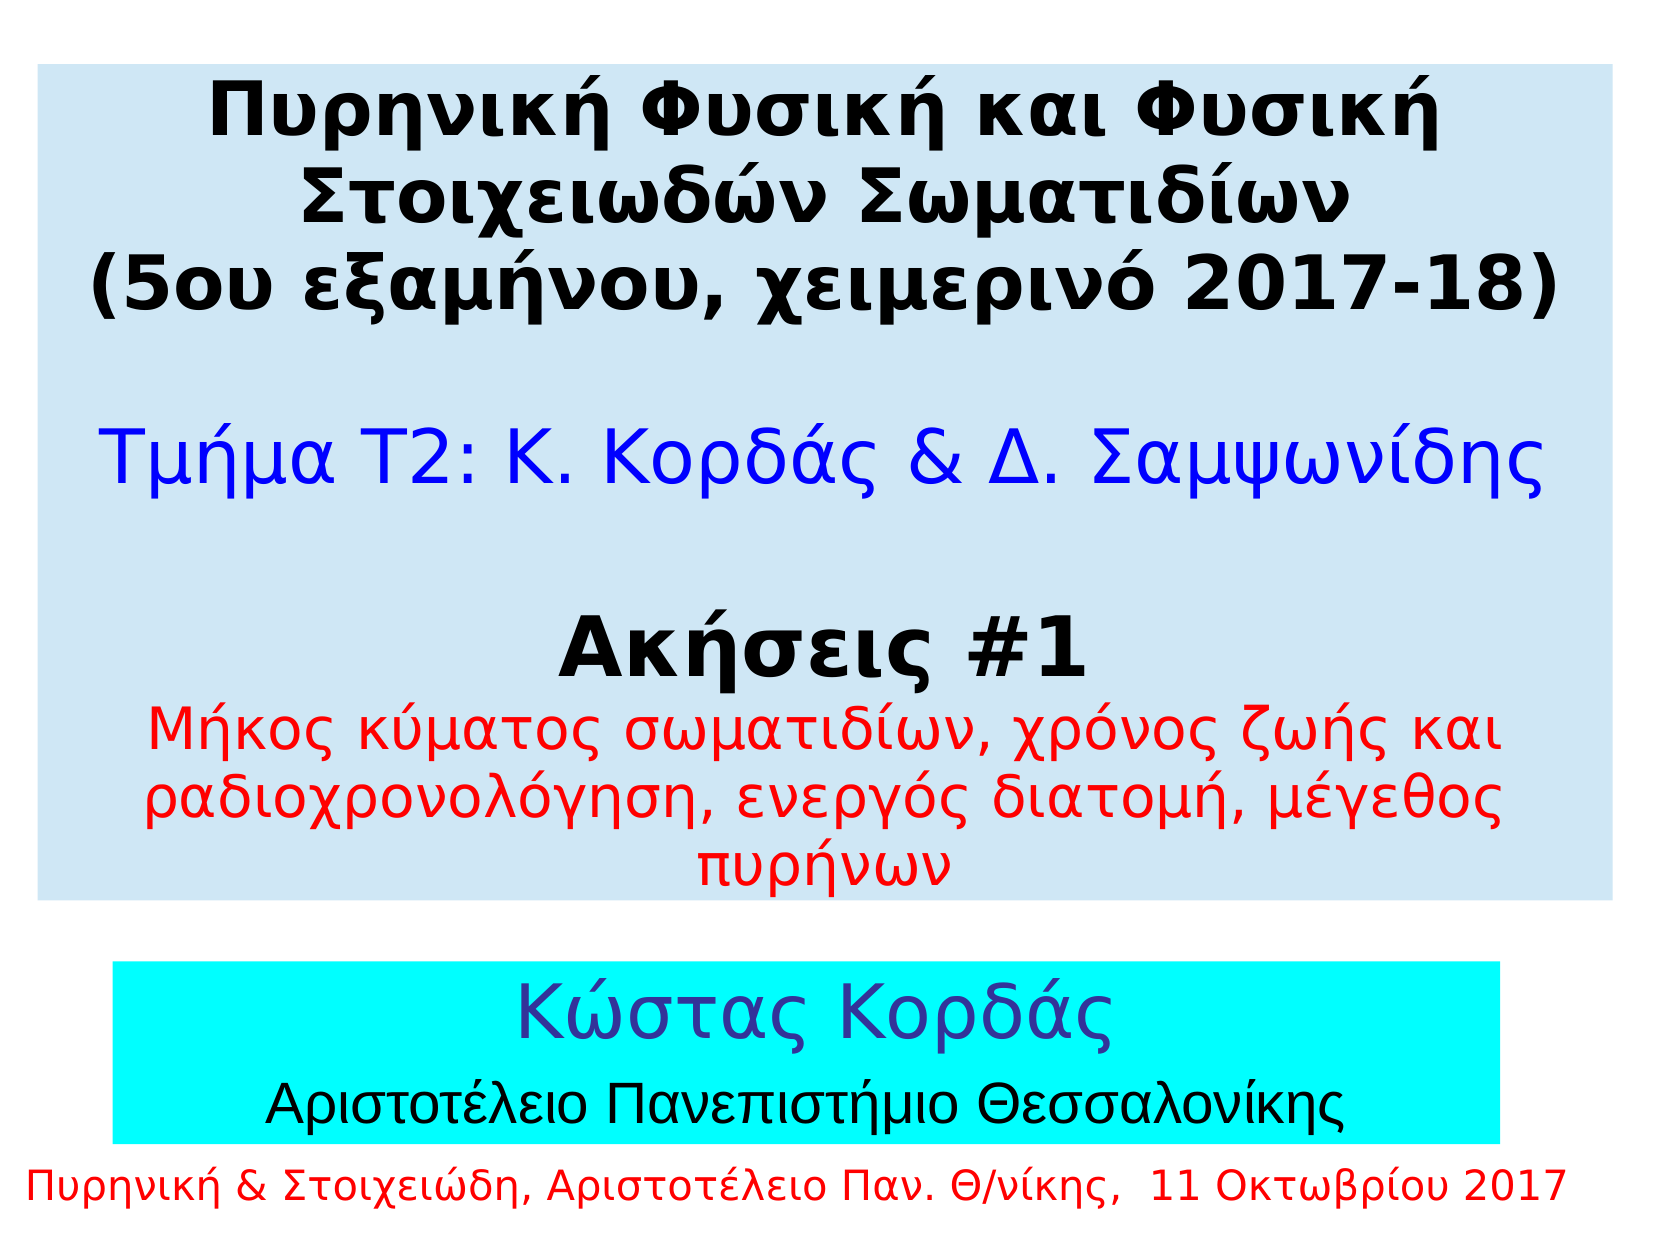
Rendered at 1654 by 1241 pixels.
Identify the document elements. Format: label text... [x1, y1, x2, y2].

title Πυρηνική Φυσική και Φυσική Στοιχειωδών Σωματιδίων (5ου εξαμήνου, χειμερινό 2017-18) Τμήμα T2: Κ. Κορδάς & Δ. Σαμψωνίδης Ακήσεις #1 Μήκος κύματος σωματιδίων, χρόνος ζωής και ραδιοχρονολόγηση, ενεργός διατομή, μέγεθος πυρήνων [37, 64, 1613, 901]
text_box Πυρηνική & Στοιχειώδη, Αριστοτέλειο Παν. Θ/νίκης, 11 Οκτωβρίου 2017 [10, 1154, 1585, 1219]
text_box Κώστας Κορδάς Αριστοτέλειο Πανεπιστήμιο Θεσσαλονίκης [112, 961, 1501, 1145]
